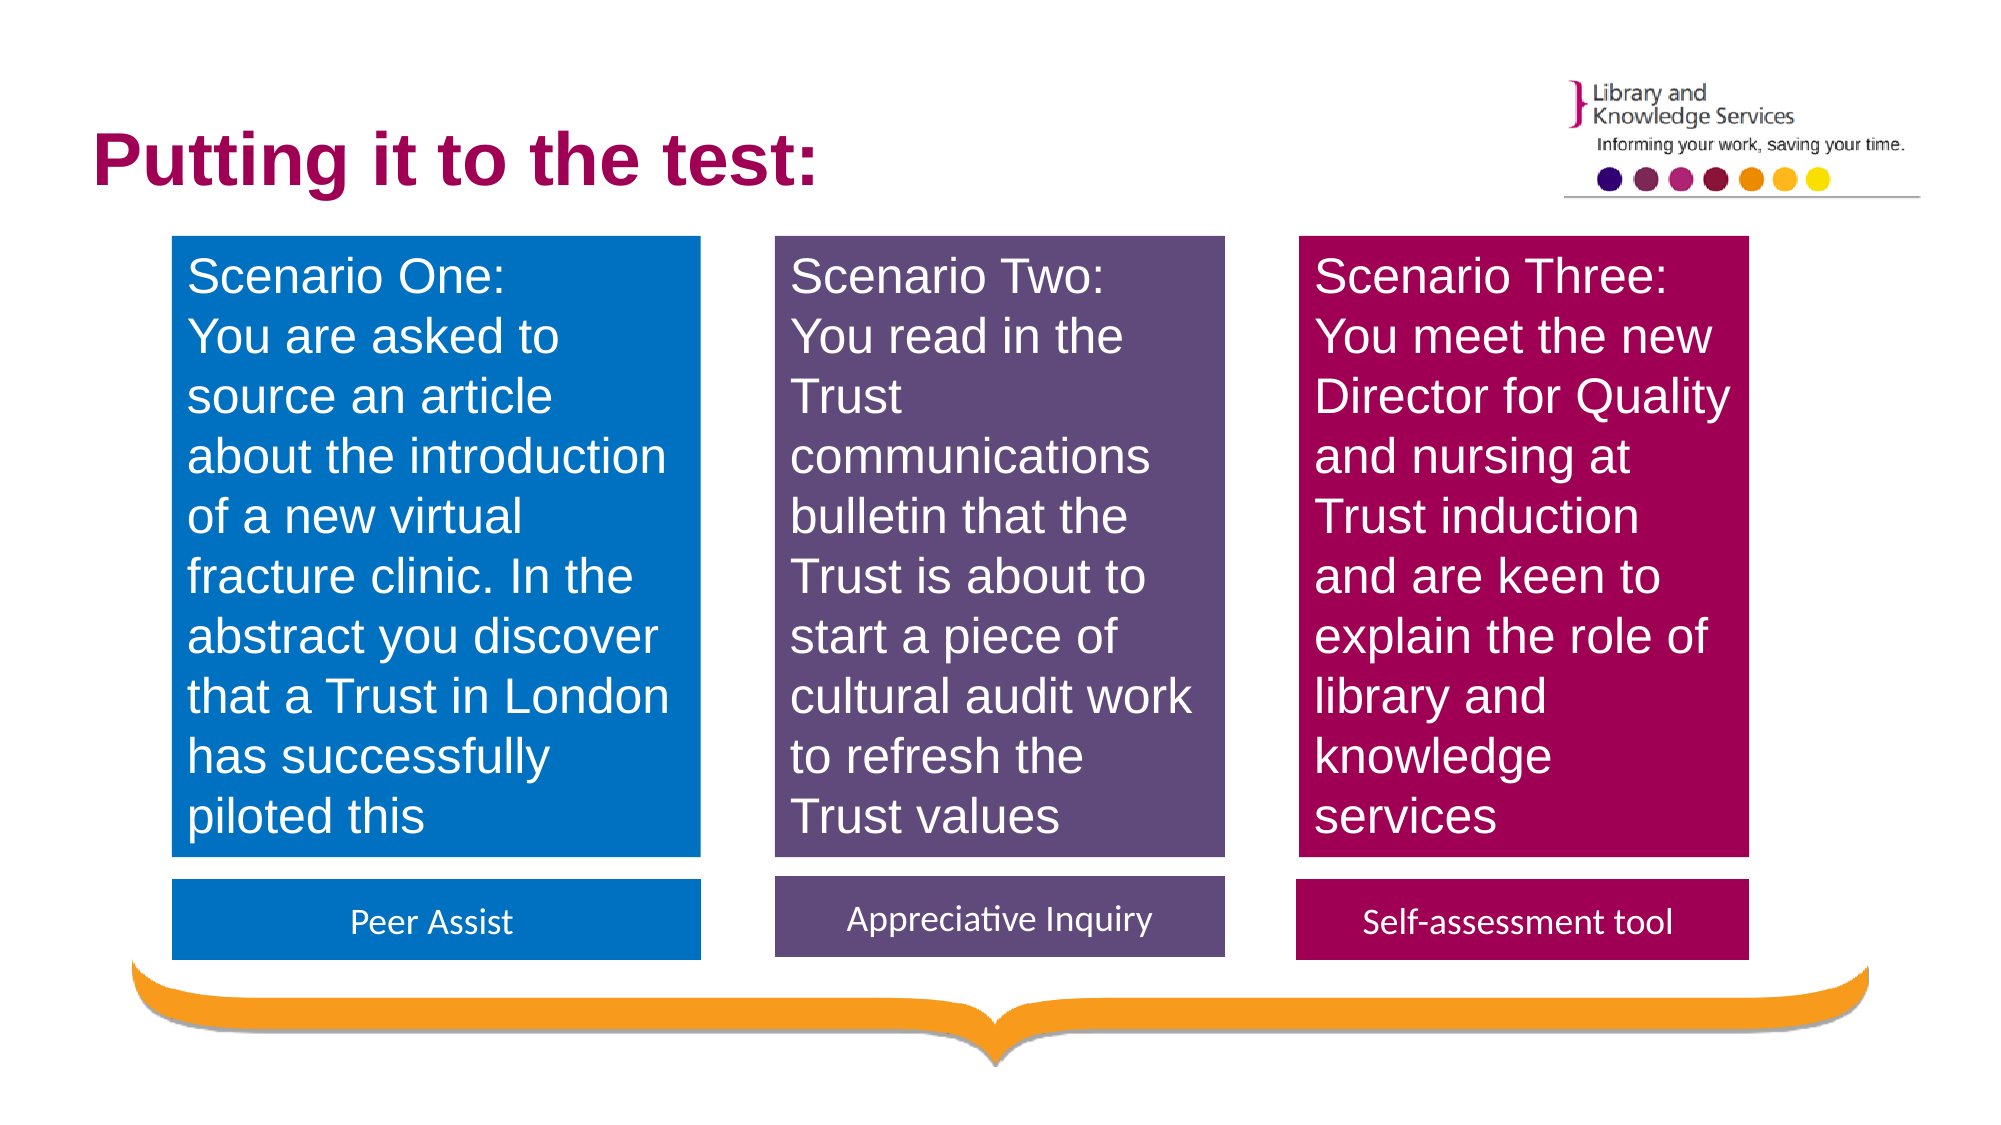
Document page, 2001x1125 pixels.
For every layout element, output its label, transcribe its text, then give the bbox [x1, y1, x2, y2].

title Putting it to the test: [77, 62, 1218, 210]
text_box Scenario Three: You meet the new Director for Quality and nursing at Trust induction and are keen to explain the role of library and knowledge services [1299, 235, 1750, 858]
picture [132, 959, 1868, 1063]
text_box Scenario Two: You read in the Trust communications bulletin that the Trust is about to start a piece of cultural audit work to refresh the Trust values [774, 235, 1225, 858]
text_box Appreciative Inquiry [775, 876, 1225, 957]
text_box Peer Assist [172, 879, 701, 960]
picture [1564, 76, 1923, 196]
text_box Scenario One: You are asked to source an article about the introduction of a new virtual fracture clinic. In the abstract you discover that a Trust in London has successfully piloted this [171, 235, 701, 858]
text_box Self-assessment tool [1296, 879, 1749, 960]
